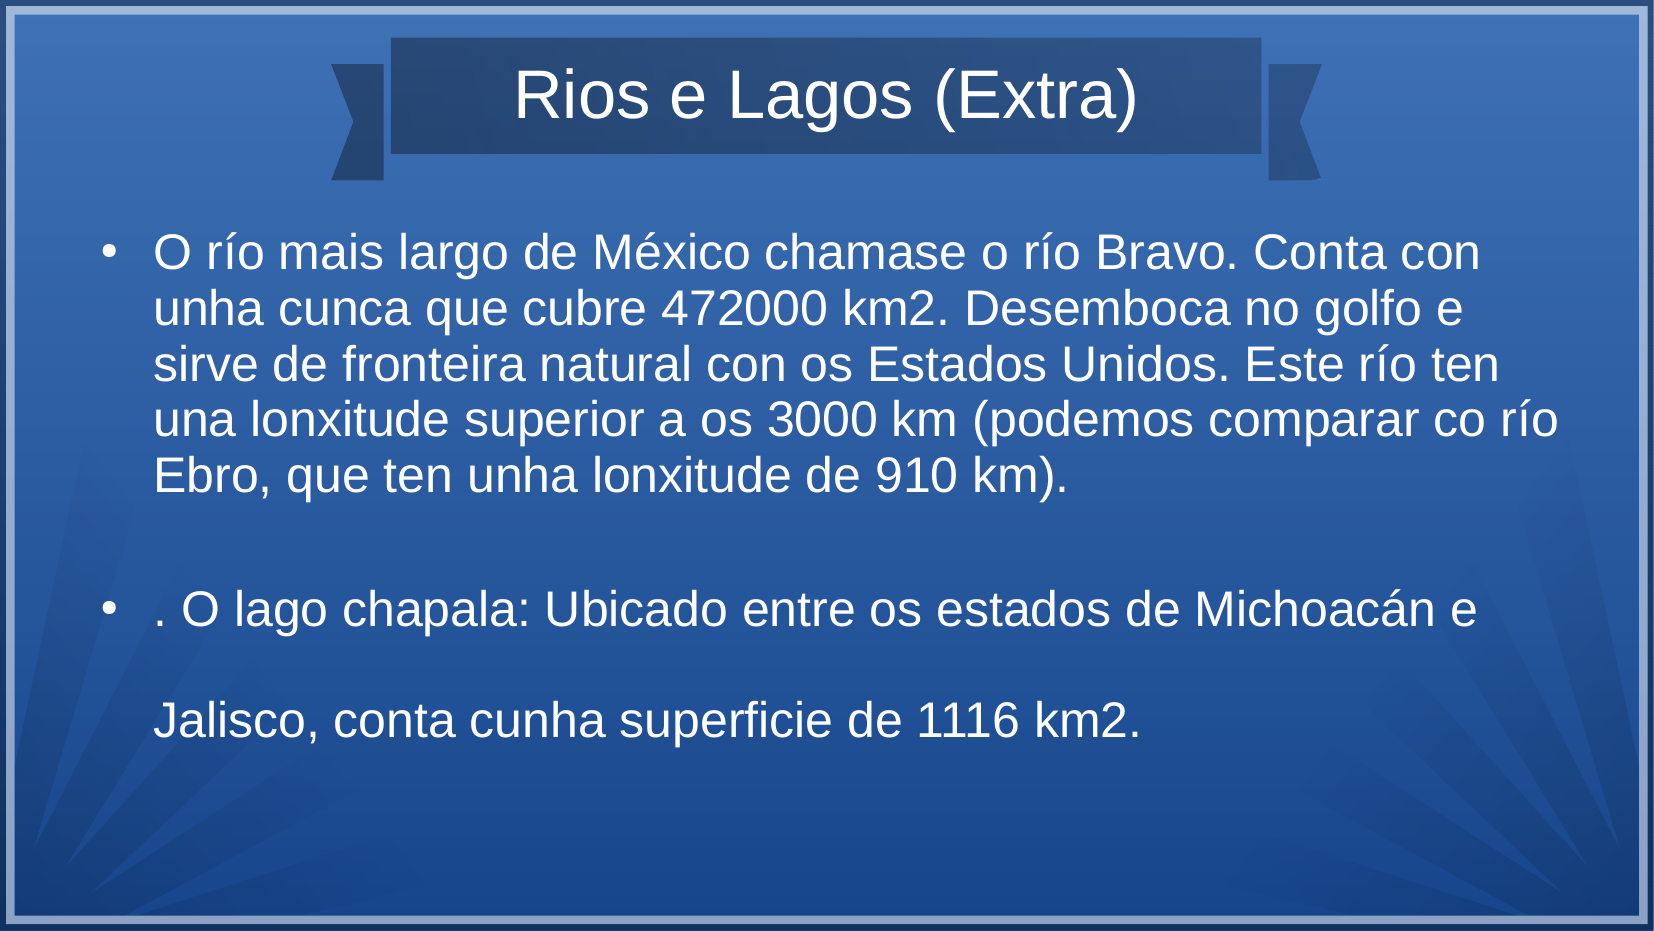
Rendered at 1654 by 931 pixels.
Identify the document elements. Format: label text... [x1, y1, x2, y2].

list O río mais largo de México chamase o río Bravo. Conta con unha cunca que cubre 472000 km2. Desemboca no golfo e sirve de fronteira natural con os Estados Unidos. Este río ten una lonxitude superior a os 3000 km (podemos comparar co río Ebro, que ten unha lonxitude de 910 km). . O lago chapala: Ubicado entre os estados de Michoacán e Jalisco, conta cunha superficie de 1116 km2. [82, 224, 1571, 848]
title Rios e Lagos (Extra) [389, 35, 1264, 154]
